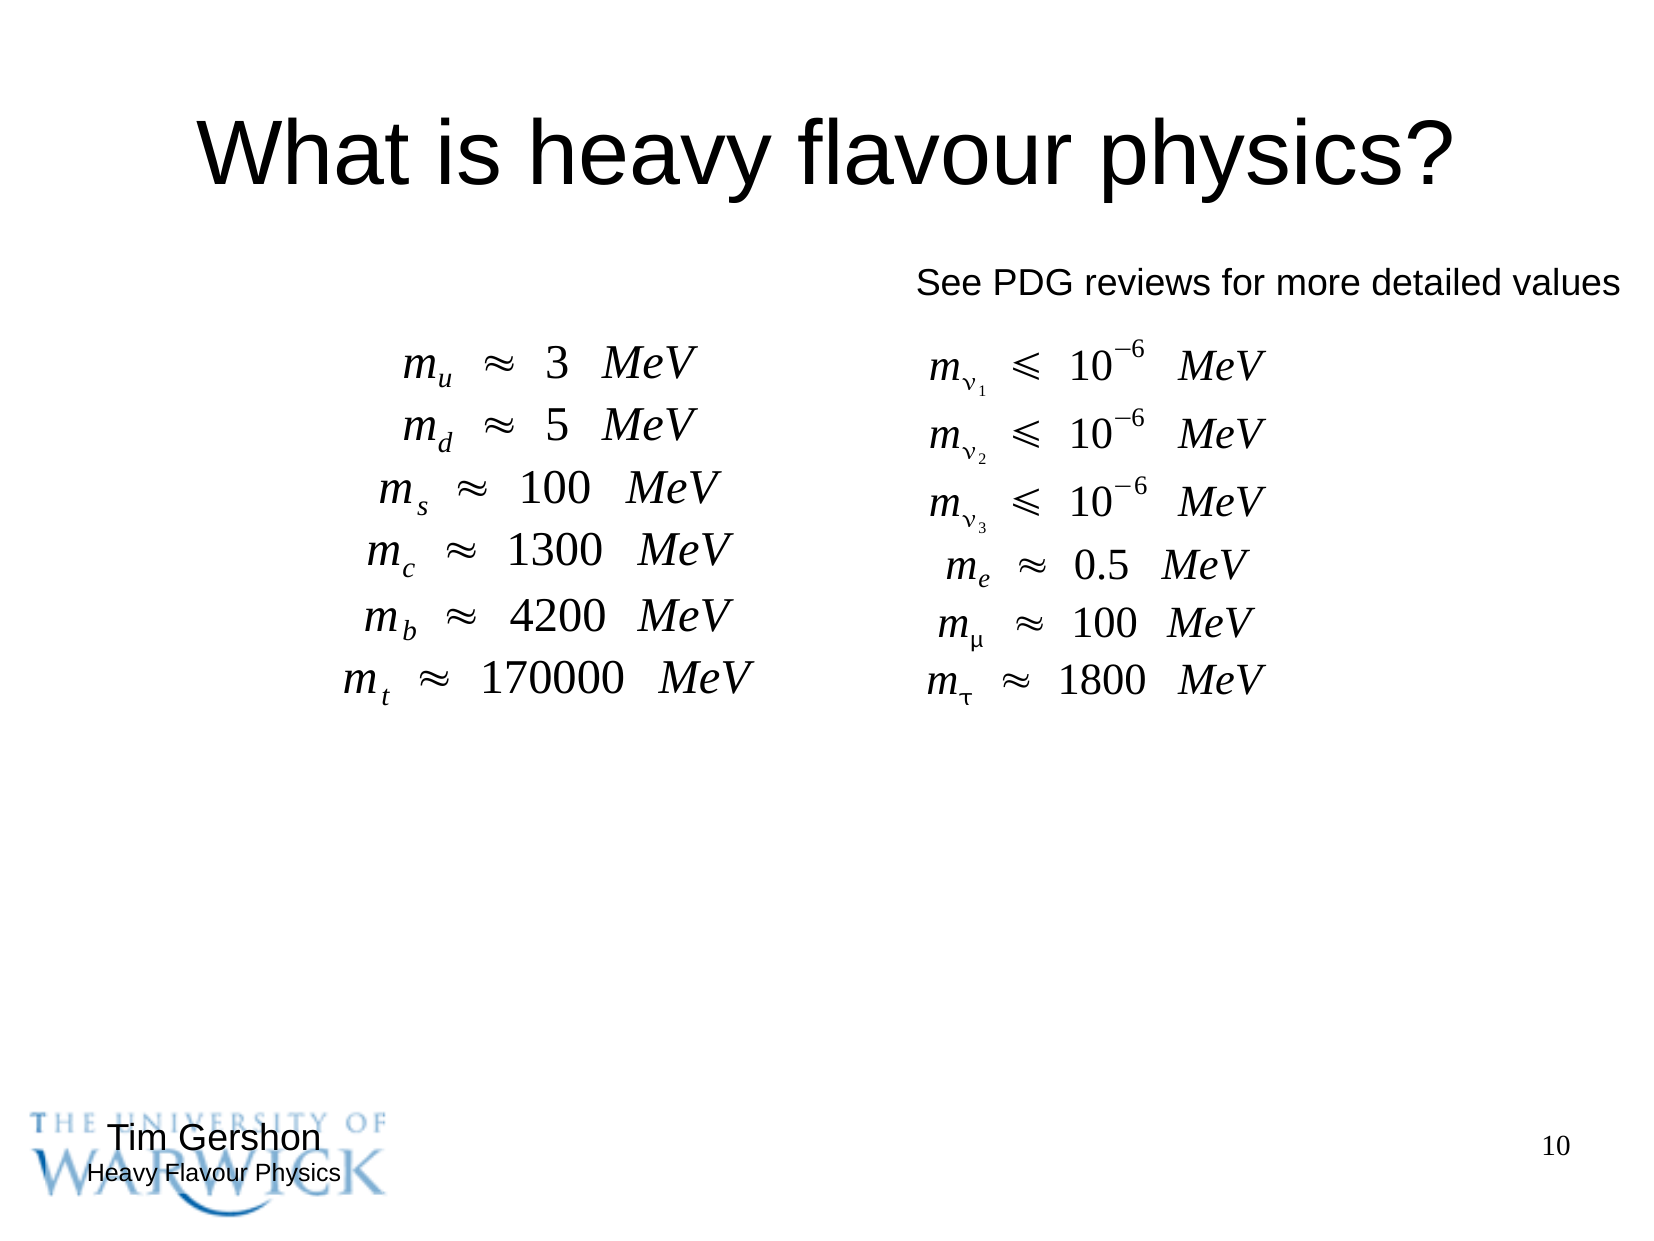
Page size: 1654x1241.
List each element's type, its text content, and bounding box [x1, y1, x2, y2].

text_box See PDG reviews for more detailed values [868, 253, 1636, 311]
chart [330, 333, 1273, 711]
title What is heavy flavour physics? [82, 49, 1571, 257]
text_box Tim Gershon Heavy Flavour Physics [45, 1108, 383, 1194]
picture [19, 1106, 406, 1232]
